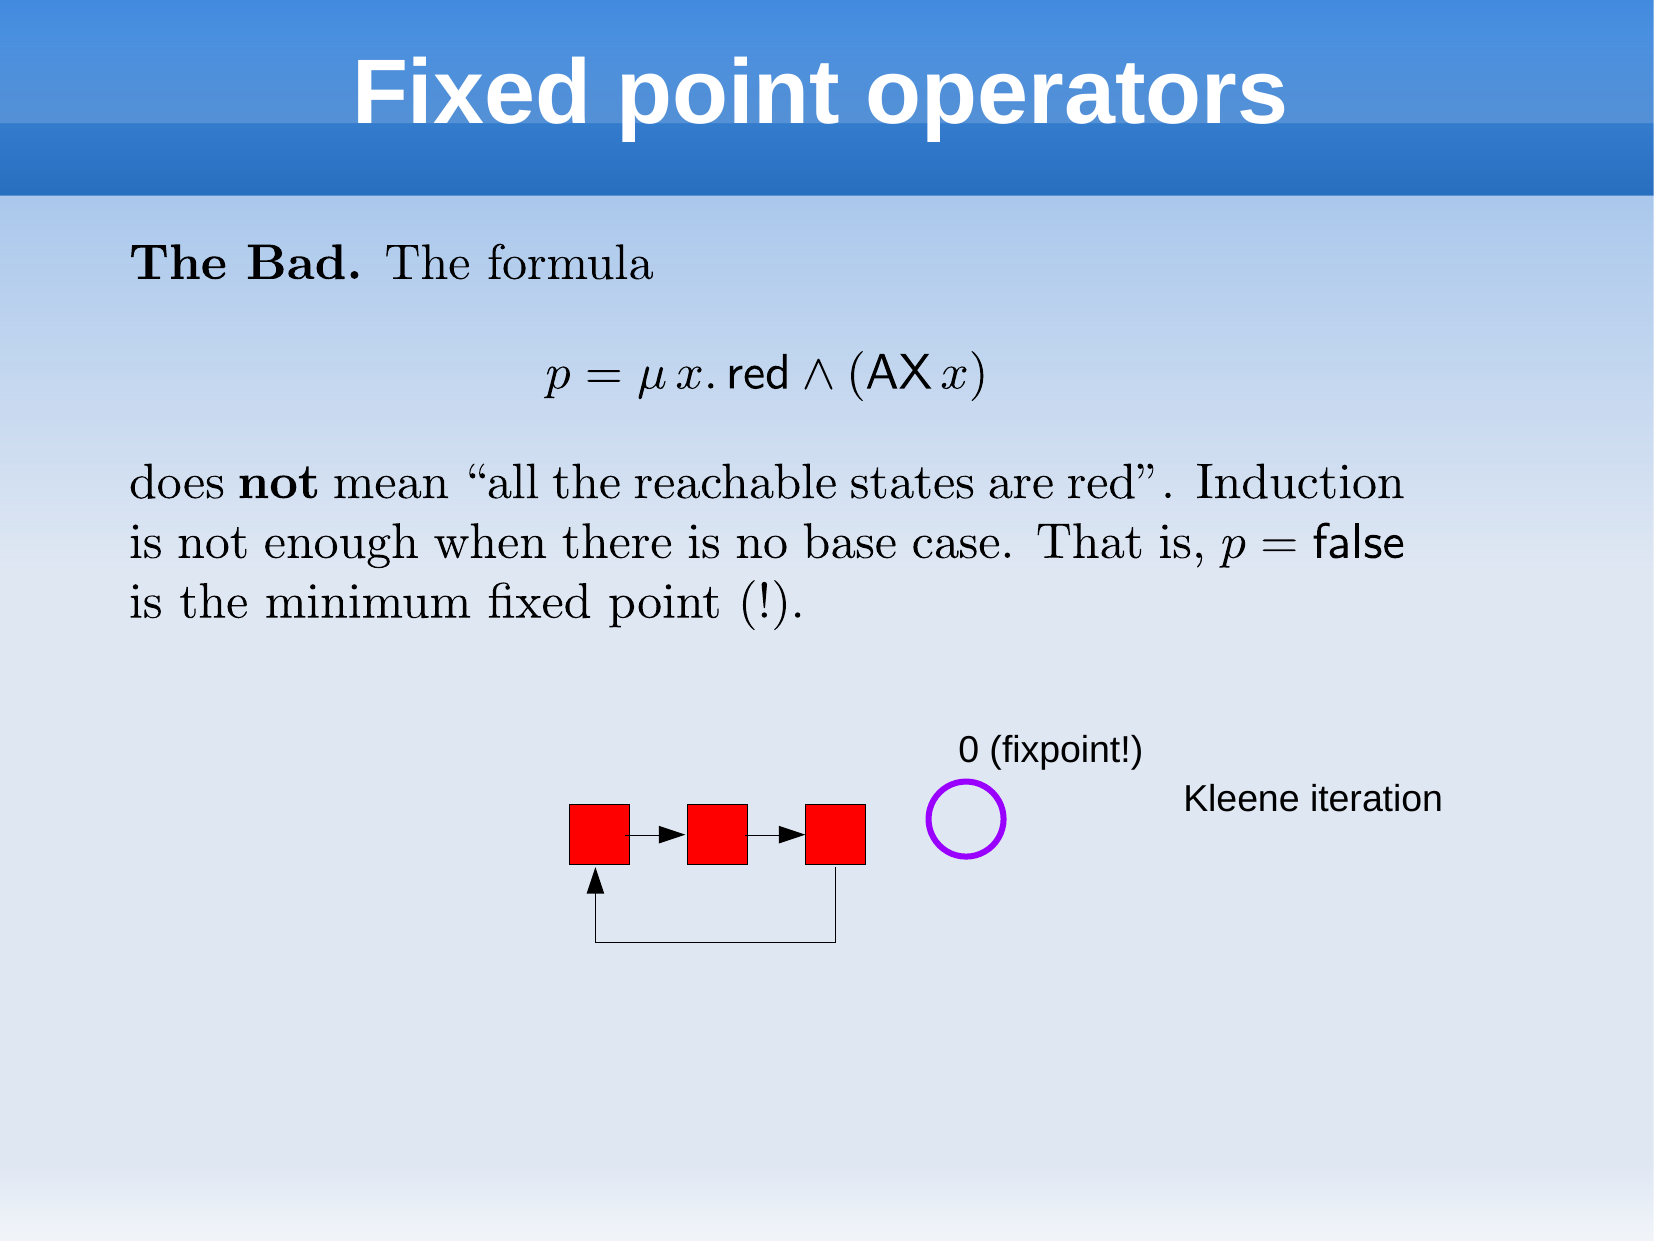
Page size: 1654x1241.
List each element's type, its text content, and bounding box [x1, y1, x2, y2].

picture [0, 0, 1654, 1241]
text_box [805, 804, 866, 865]
text_box 0 (fixpoint!) [943, 721, 1159, 779]
text_box [128, 243, 1405, 631]
text_box [569, 804, 630, 865]
text_box [687, 804, 748, 865]
title Fixed point operators [76, 0, 1565, 188]
text_box Kleene iteration [1168, 769, 1458, 827]
